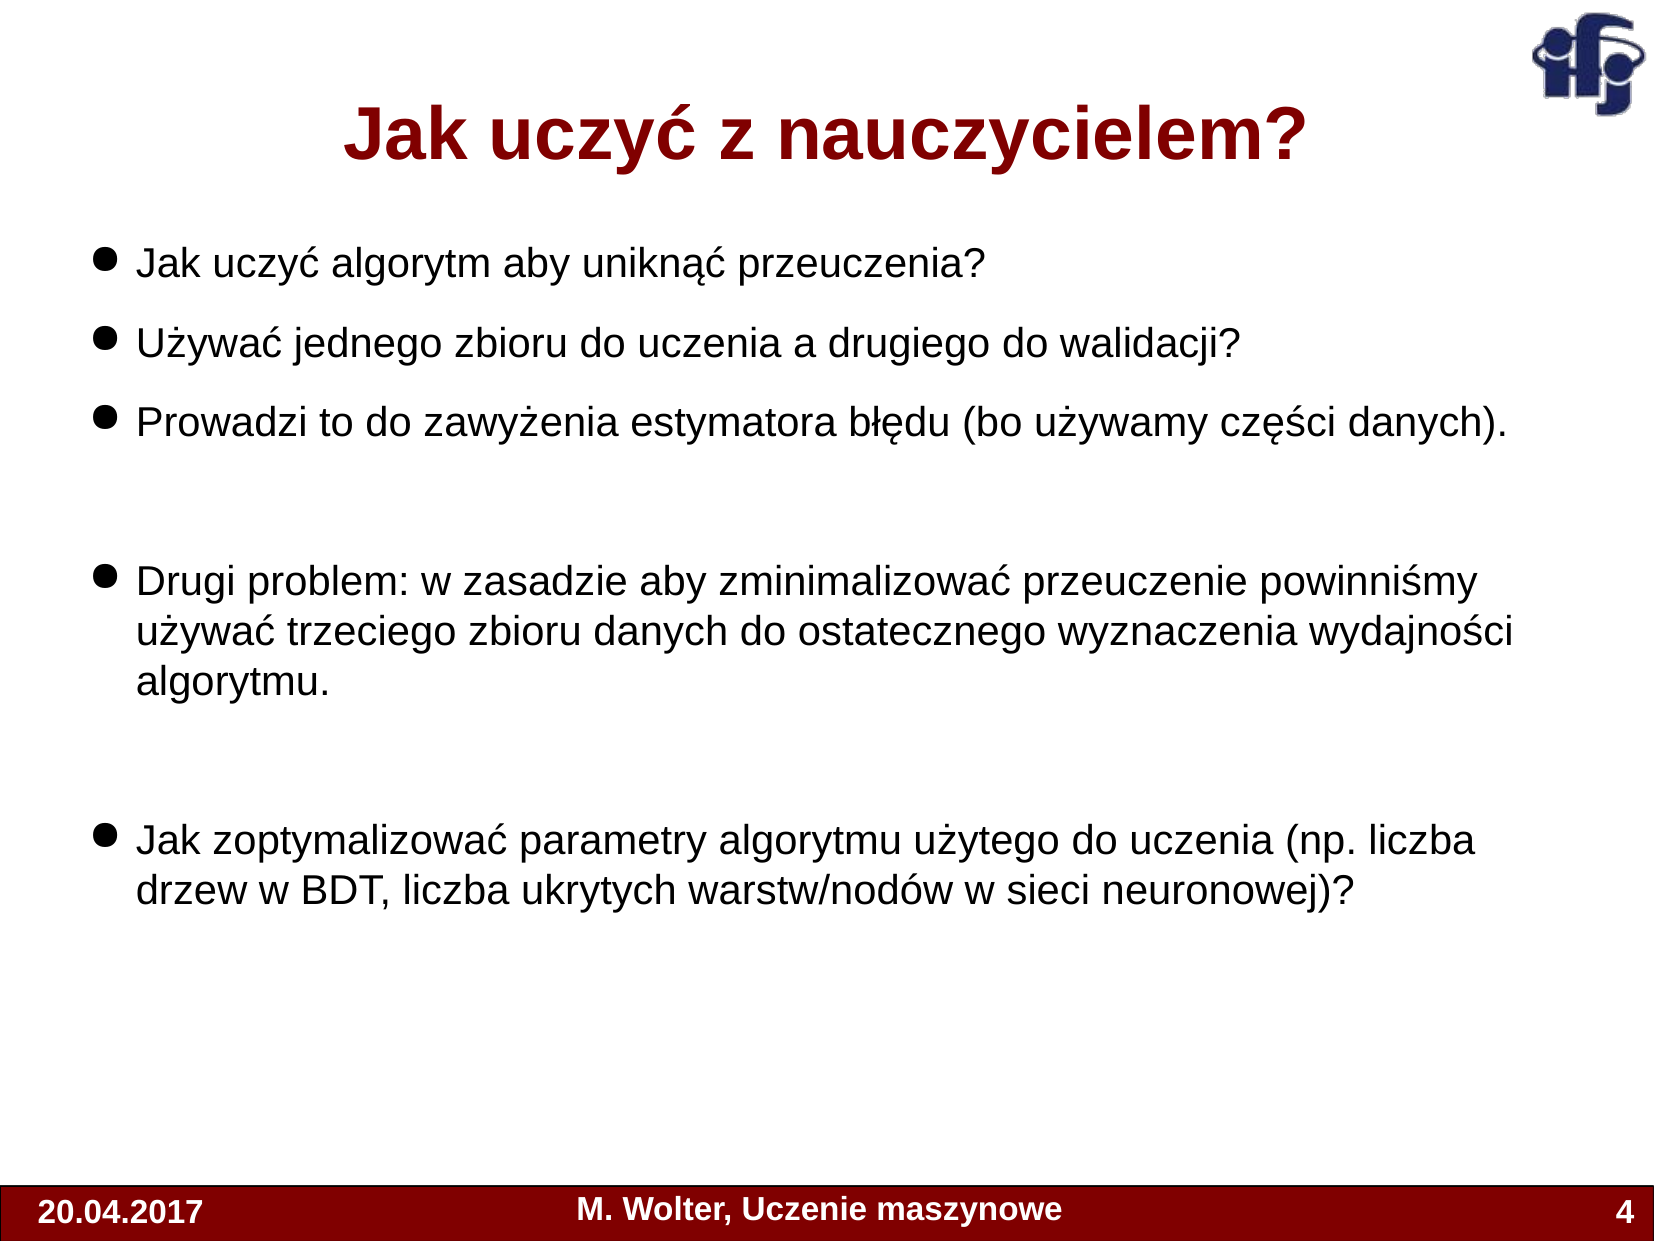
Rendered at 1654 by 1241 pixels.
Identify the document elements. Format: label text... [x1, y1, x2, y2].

list Jak uczyć algorytm aby uniknąć przeuczenia? Używać jednego zbioru do uczenia a drugiego do walidacji? Prowadzi to do zawyżenia estymatora błędu (bo używamy części danych). Drugi problem: w zasadzie aby zminimalizować przeuczenie powinniśmy używać trzeciego zbioru danych do ostatecznego wyznaczenia wydajności algorytmu. Jak zoptymalizować parametry algorytmu użytego do uczenia (np. liczba drzew w BDT, liczba ukrytych warstw/nodów w sieci neuronowej)? [88, 236, 1577, 1152]
title Jak uczyć z nauczycielem? [82, 25, 1571, 233]
picture [1525, 0, 1654, 129]
